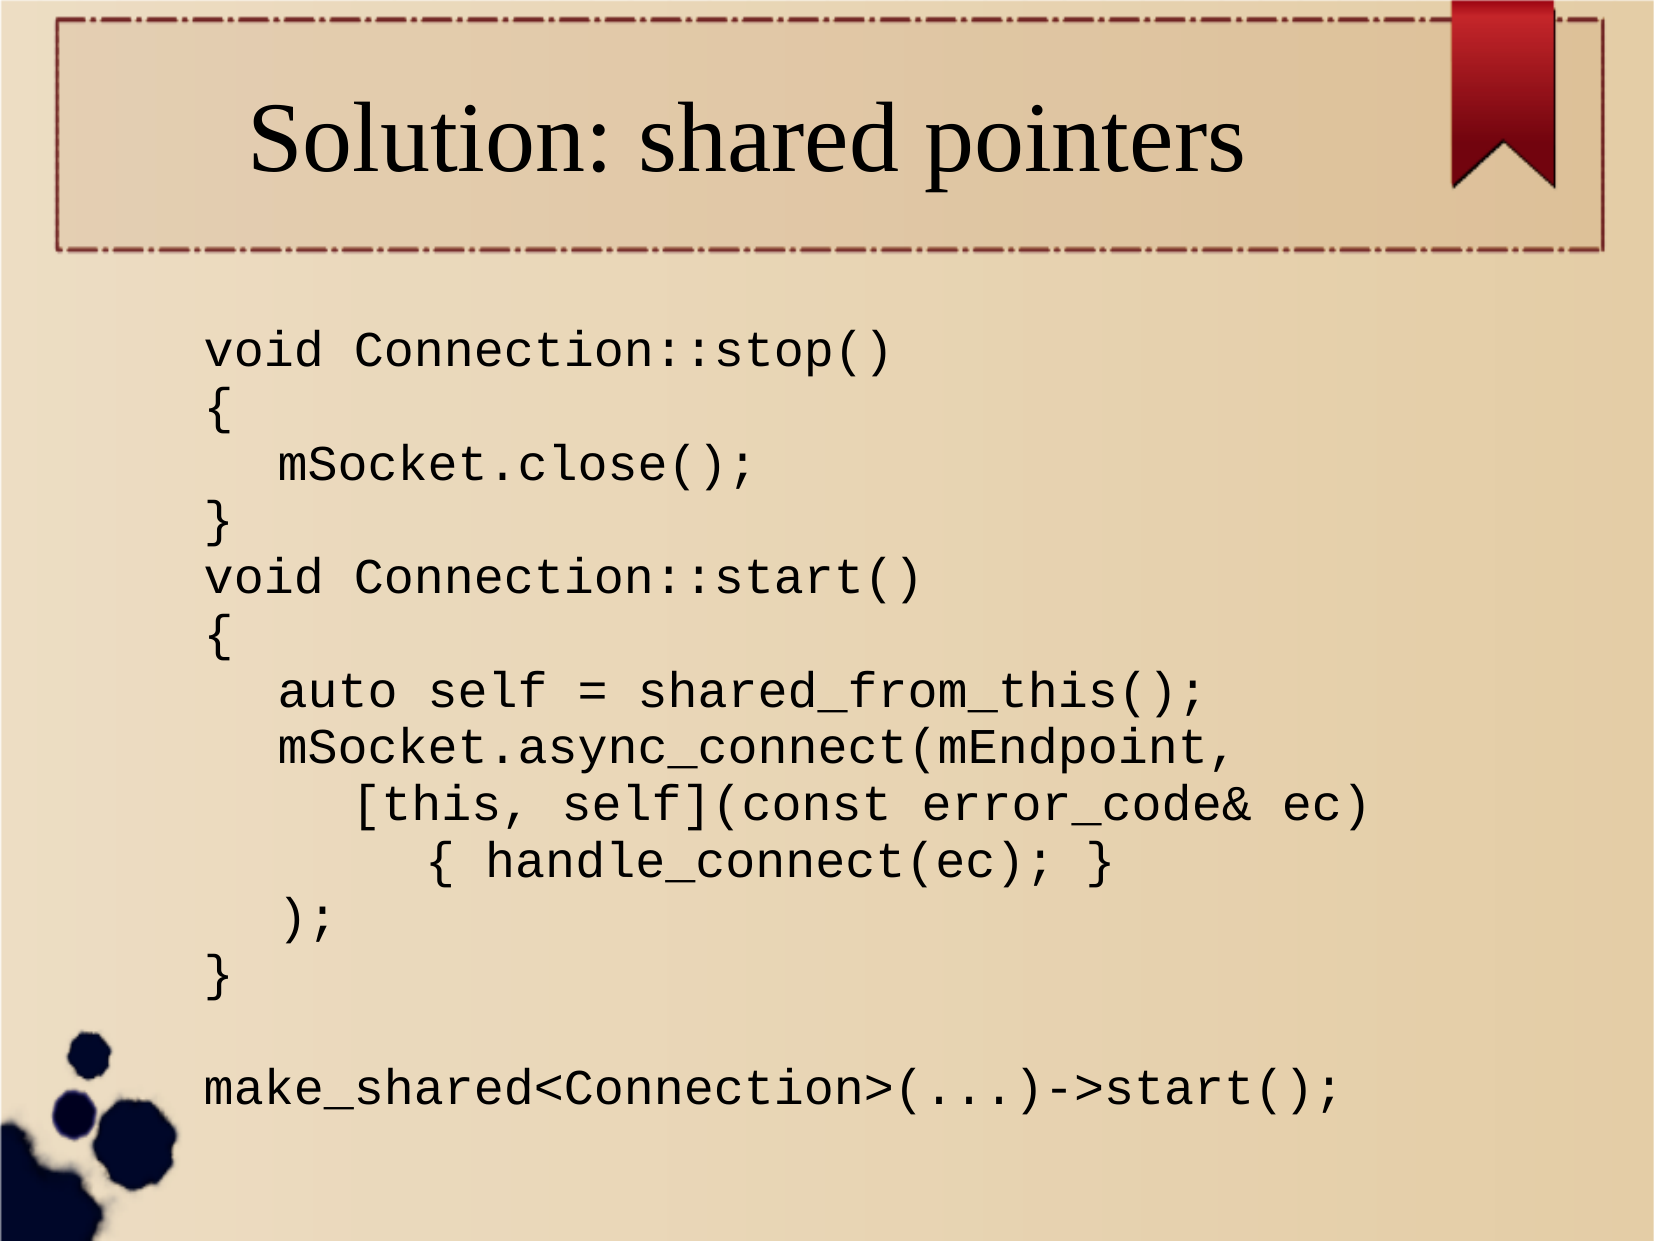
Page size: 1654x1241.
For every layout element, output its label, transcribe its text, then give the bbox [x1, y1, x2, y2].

text_box void Connection::stop() { mSocket.close(); } void Connection::start() { auto self = shared_from_this(); mSocket.async_connect(mEndpoint, [this, self](const error_code& ec) { handle_connect(ec); } ); } make_shared<Connection>(...)->start(); [188, 317, 1607, 1186]
title Solution: shared pointers [82, 47, 1412, 229]
picture [0, 0, 1654, 1241]
